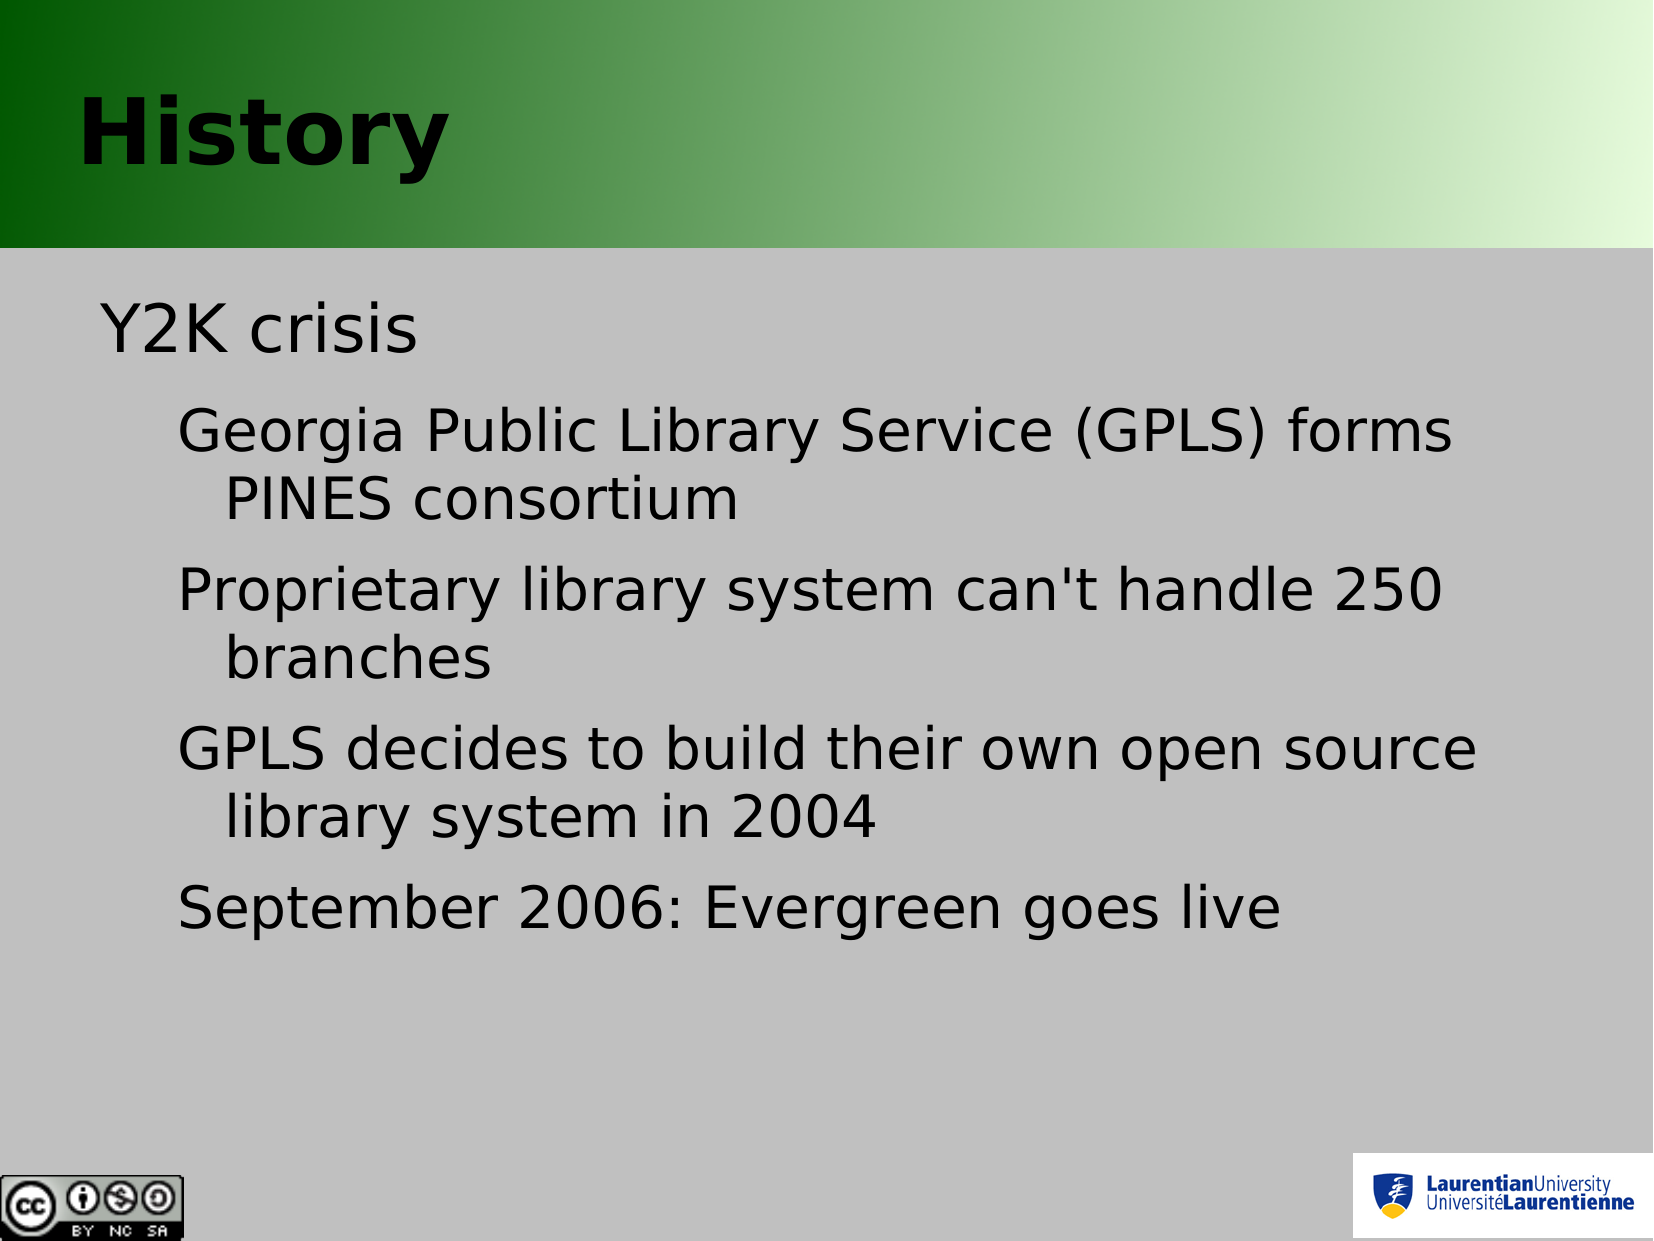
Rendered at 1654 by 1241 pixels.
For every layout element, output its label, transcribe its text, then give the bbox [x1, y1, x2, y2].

picture [0, 1175, 184, 1241]
picture [0, 0, 1653, 248]
picture [1353, 1153, 1653, 1238]
list Y2K crisis Georgia Public Library Service (GPLS) forms PINES consortium Proprietary library system can't handle 250 branches GPLS decides to build their own open source library system in 2004 September 2006: Evergreen goes live [82, 290, 1571, 1109]
title History [76, 29, 1565, 237]
